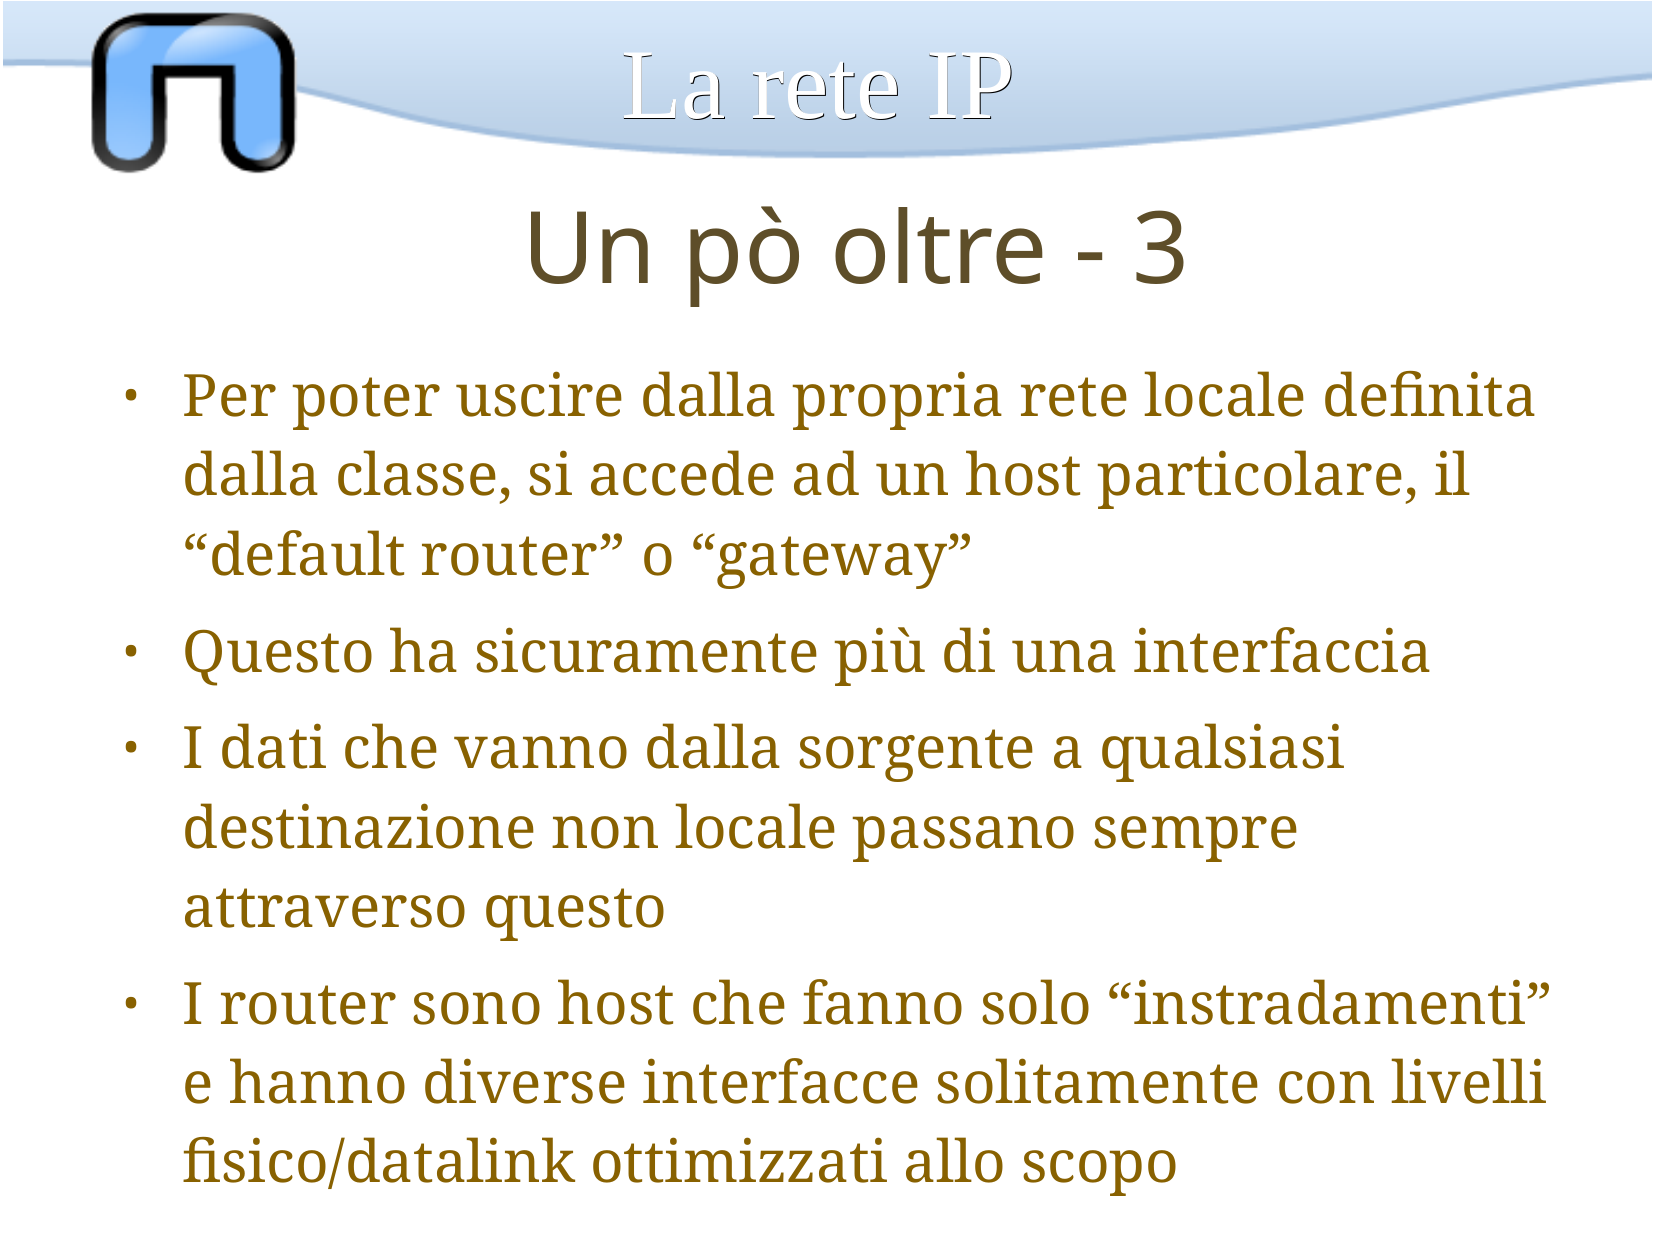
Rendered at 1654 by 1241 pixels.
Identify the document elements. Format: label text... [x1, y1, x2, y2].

title Un pò oltre - 3 [147, 82, 1565, 408]
picture [0, 0, 1654, 1241]
list Per poter uscire dalla propria rete locale definita dalla classe, si accede ad un host particolare, il “default router” o “gateway” Questo ha sicuramente più di una interfaccia I dati che vanno dalla sorgente a qualsiasi destinazione non locale passano sempre attraverso questo I router sono host che fanno solo “instradamenti” e hanno diverse interfacce solitamente con livelli fisico/datalink ottimizzati allo scopo [88, 354, 1565, 1241]
text_box La rete IP [573, 29, 1063, 82]
